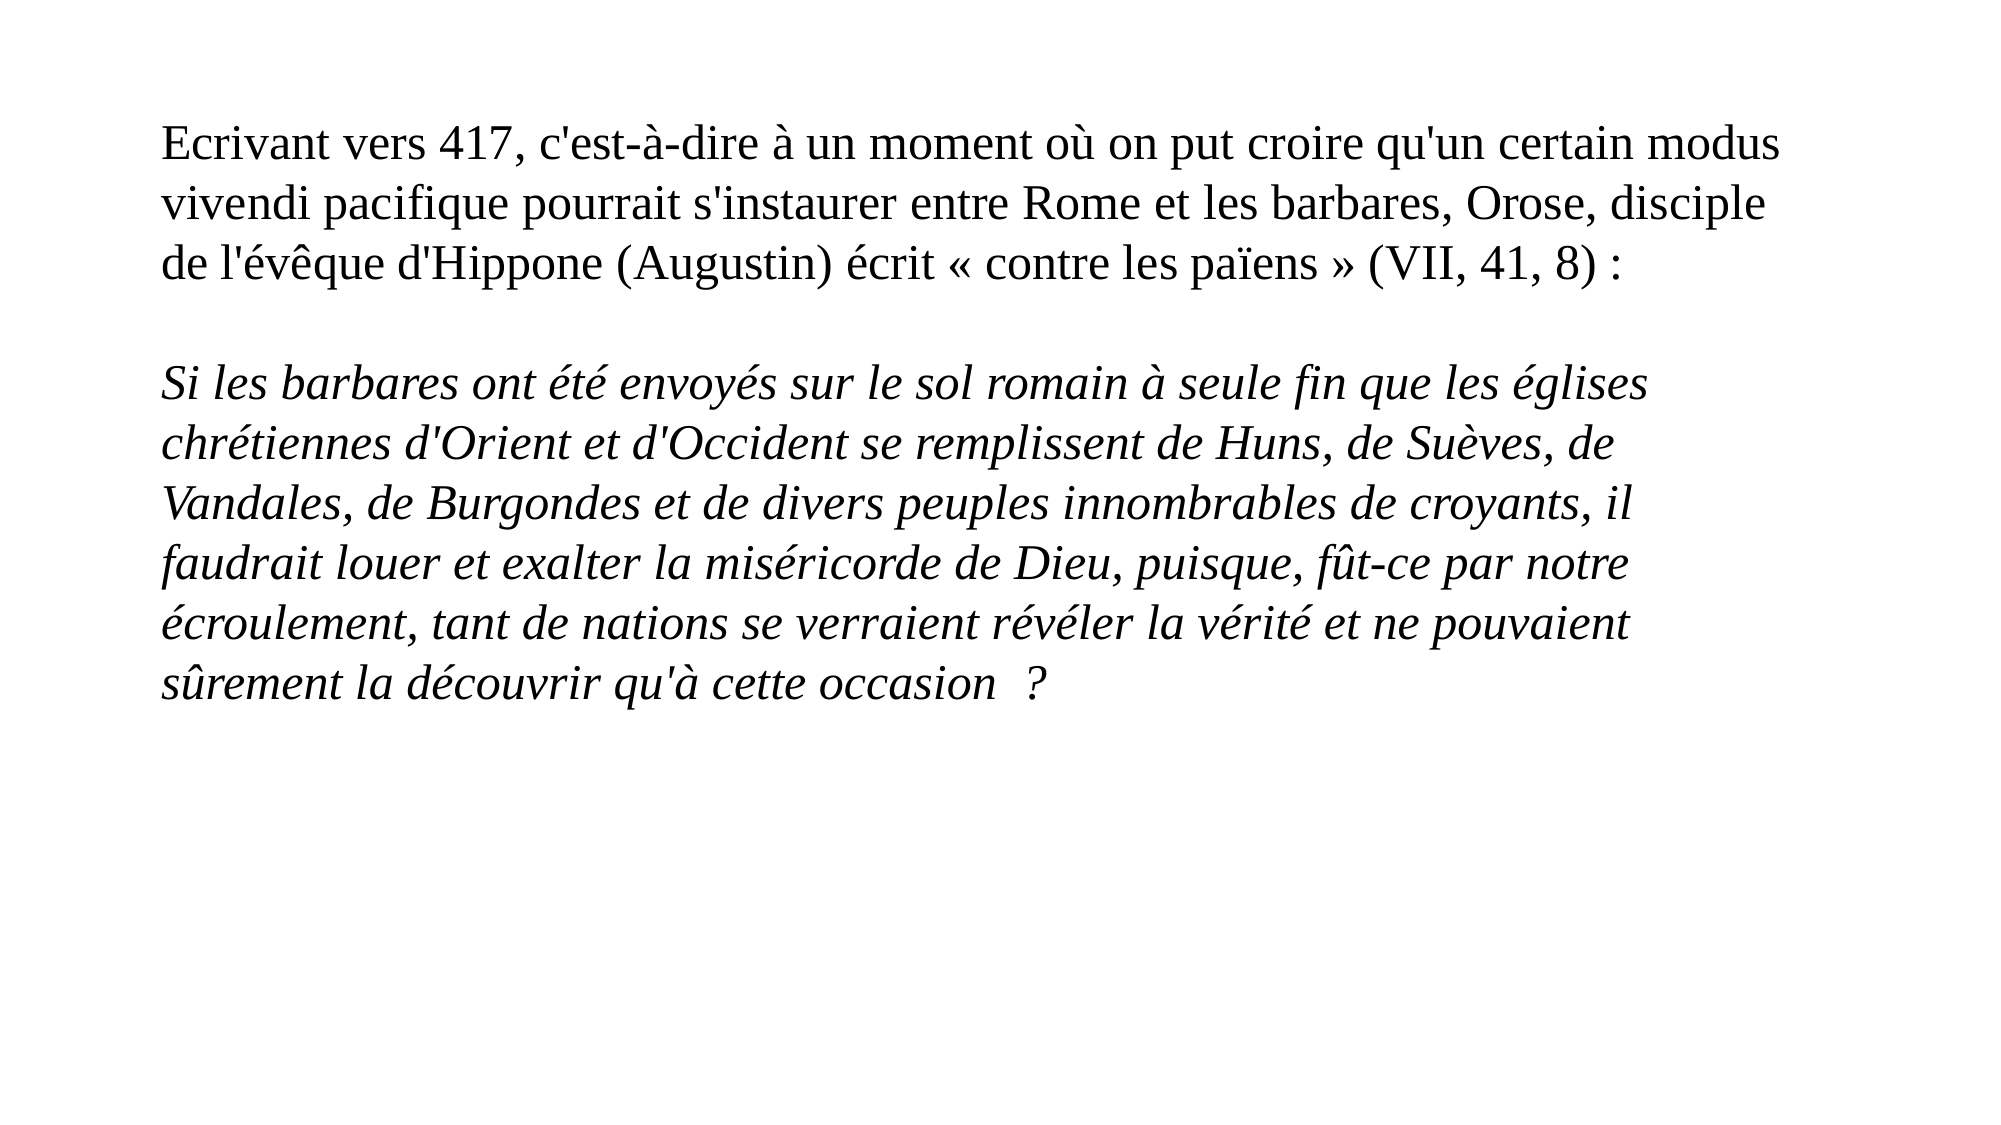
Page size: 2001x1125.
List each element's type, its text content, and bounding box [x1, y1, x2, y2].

text_box Ecrivant vers 417, c'est-à-dire à un moment où on put croire qu'un certain modus vivendi pacifique pourrait s'instaurer entre Rome et les barbares, Orose, disciple de l'évêque d'Hippone (Augustin) écrit « contre les païens » (VII, 41, 8) : Si les barbares ont été envoyés sur le sol romain à seule fin que les églises chrétiennes d'Orient et d'Occident se remplissent de Huns, de Suèves, de Vandales, de Burgondes et de divers peuples innombrables de croyants, il faudrait louer et exalter la miséricorde de Dieu, puisque, fût-ce par notre écroulement, tant de nations se verraient révéler la vérité et ne pouvaient sûrement la découvrir qu'à cette occasion ? [145, 101, 1803, 724]
